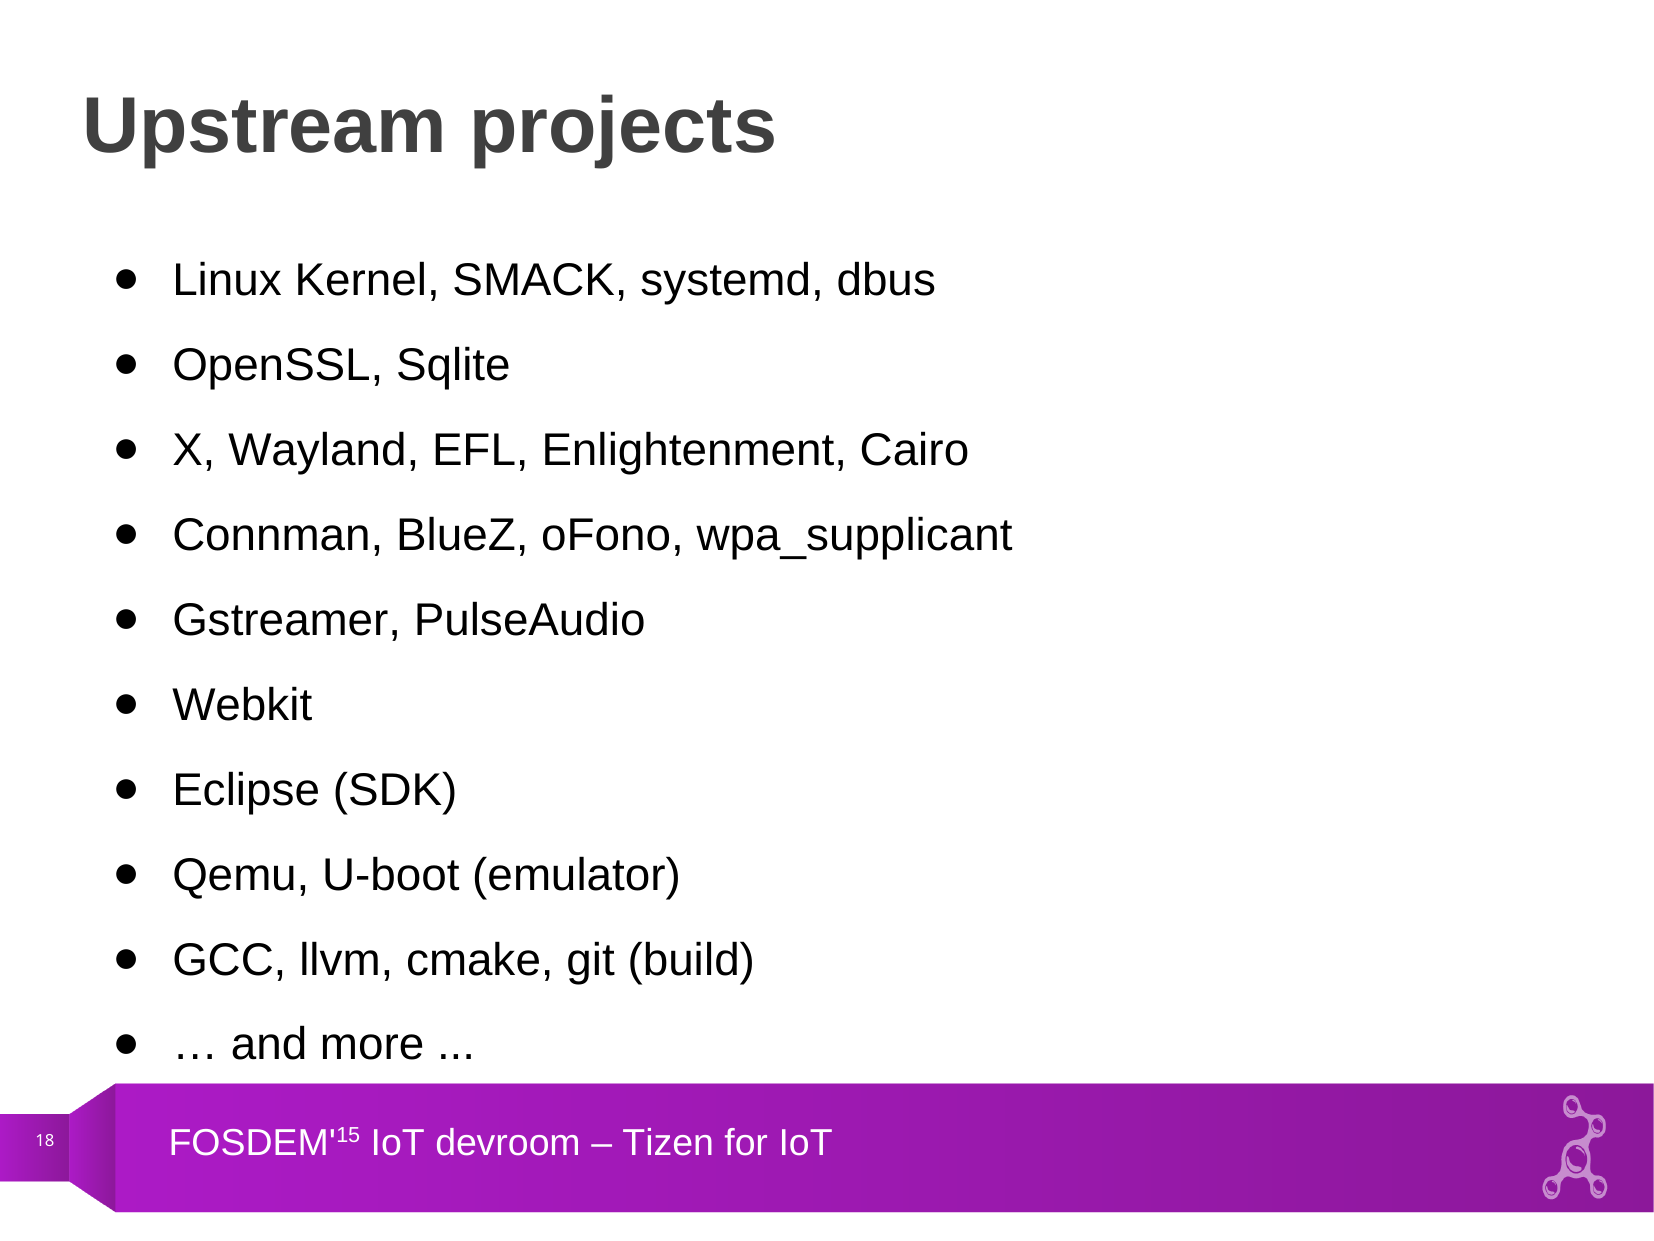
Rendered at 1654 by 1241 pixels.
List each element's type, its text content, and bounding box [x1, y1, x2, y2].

picture [0, 0, 1654, 1241]
title Upstream projects [82, 73, 1571, 235]
list Linux Kernel, SMACK, systemd, dbus OpenSSL, Sqlite X, Wayland, EFL, Enlightenment, Cairo Connman, BlueZ, oFono, wpa_supplicant Gstreamer, PulseAudio Webkit Eclipse (SDK) Qemu, U-boot (emulator) GCC, llvm, cmake, git (build) … and more ... [82, 249, 1571, 969]
